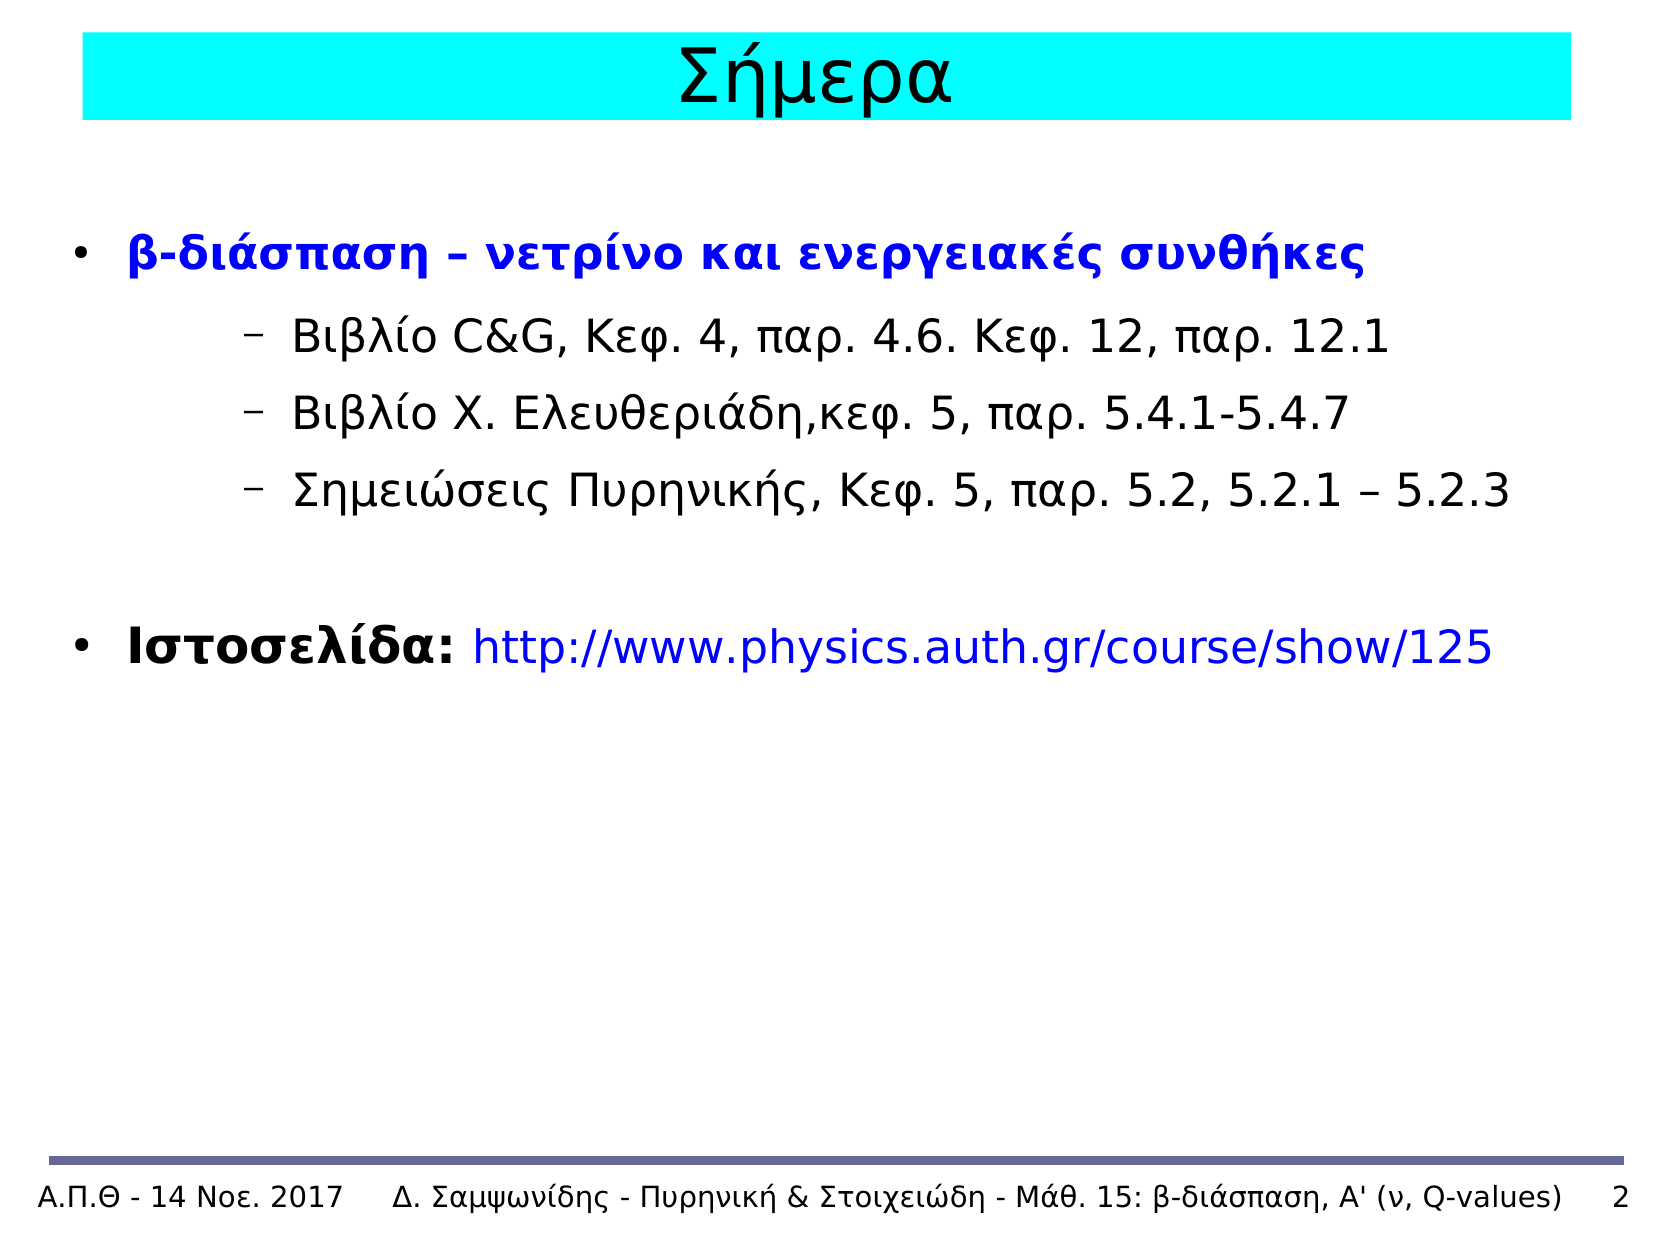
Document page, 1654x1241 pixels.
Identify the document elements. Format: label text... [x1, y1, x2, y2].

list β-διάσπαση – νετρίνο και ενεργειακές συνθήκες Βιβλίο C&G, Κεφ. 4, παρ. 4.6. Κεφ. 12, παρ. 12.1 Βιβλίο Χ. Ελευθεριάδη,κεφ. 5, παρ. 5.4.1-5.4.7 Σημειώσεις Πυρηνικής, Κεφ. 5, παρ. 5.2, 5.2.1 – 5.2.3 Ιστοσελίδα: http://www.physics.auth.gr/course/show/125 [55, 144, 1631, 1106]
title Σήμερα [82, 32, 1571, 120]
